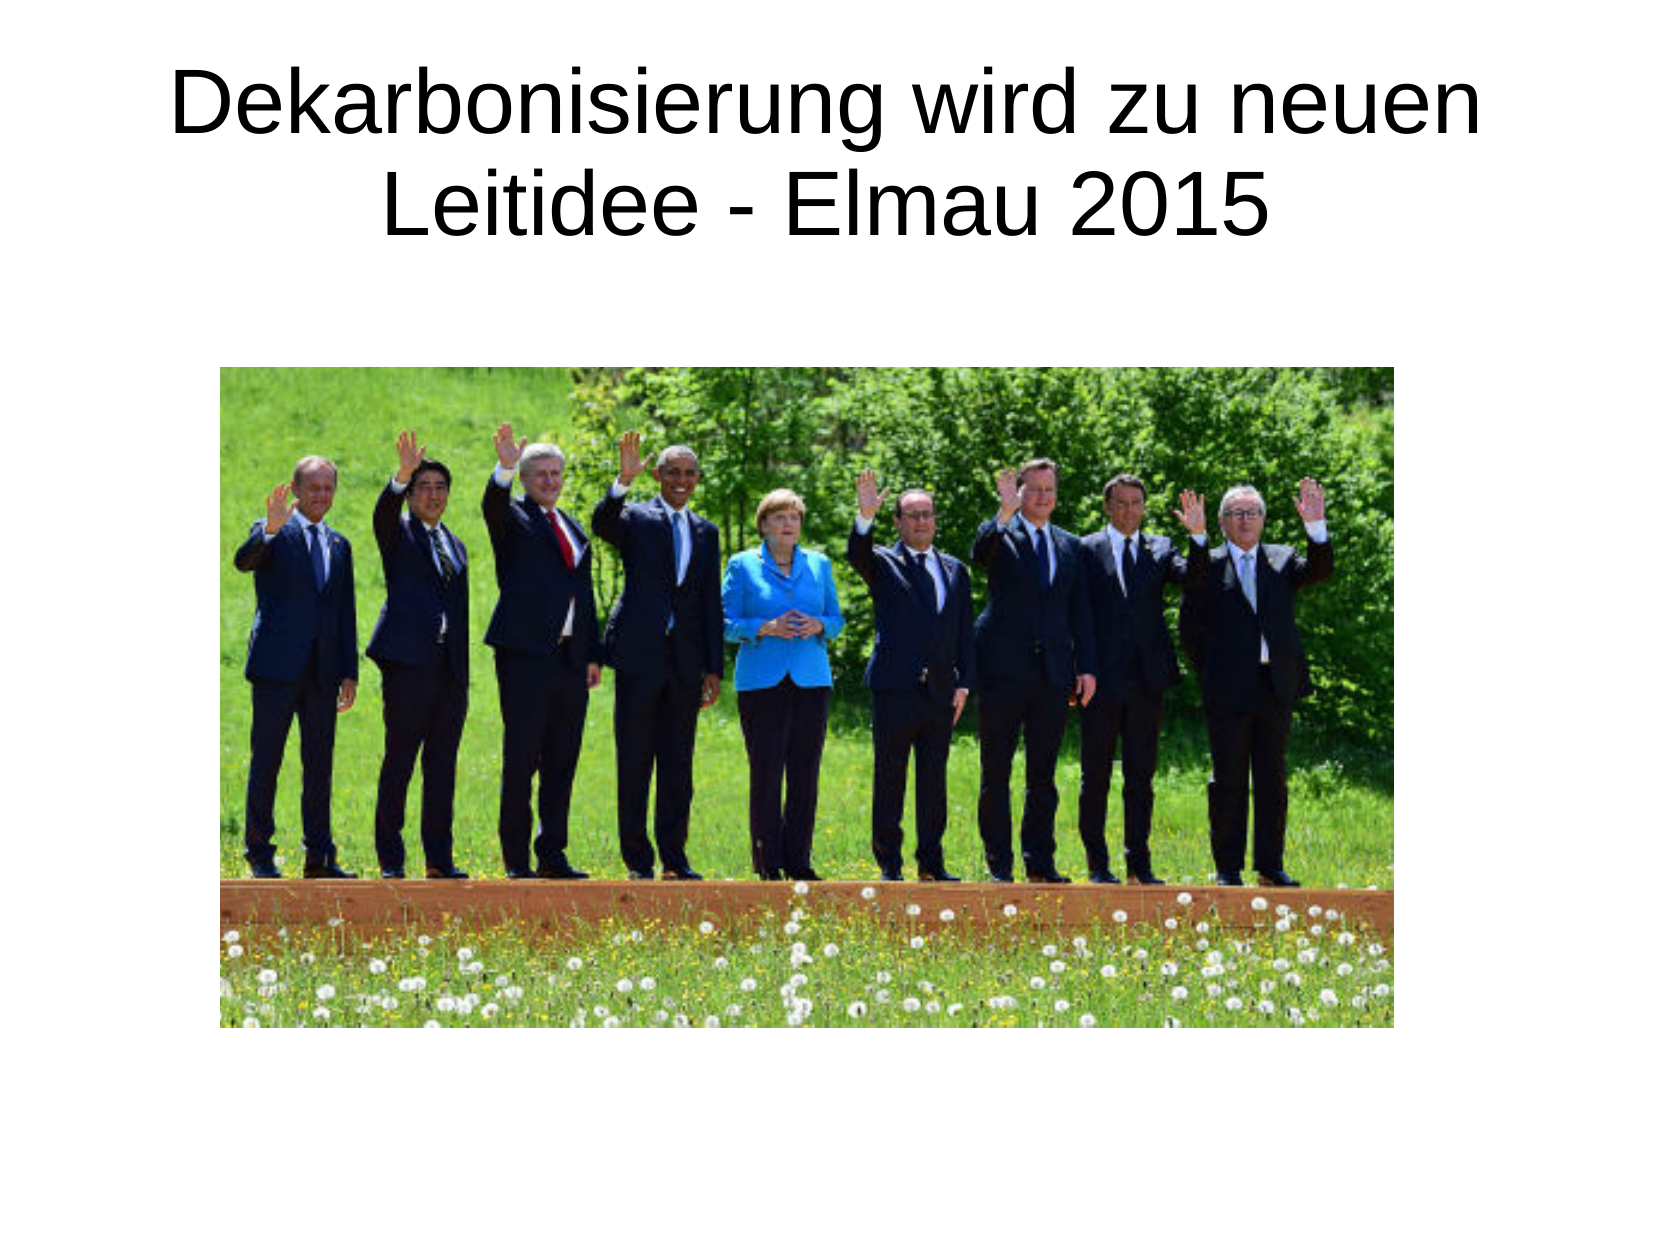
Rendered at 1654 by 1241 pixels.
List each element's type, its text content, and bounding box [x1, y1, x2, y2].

title Dekarbonisierung wird zu neuen Leitidee - Elmau 2015 [82, 49, 1571, 257]
picture [220, 367, 1394, 1028]
